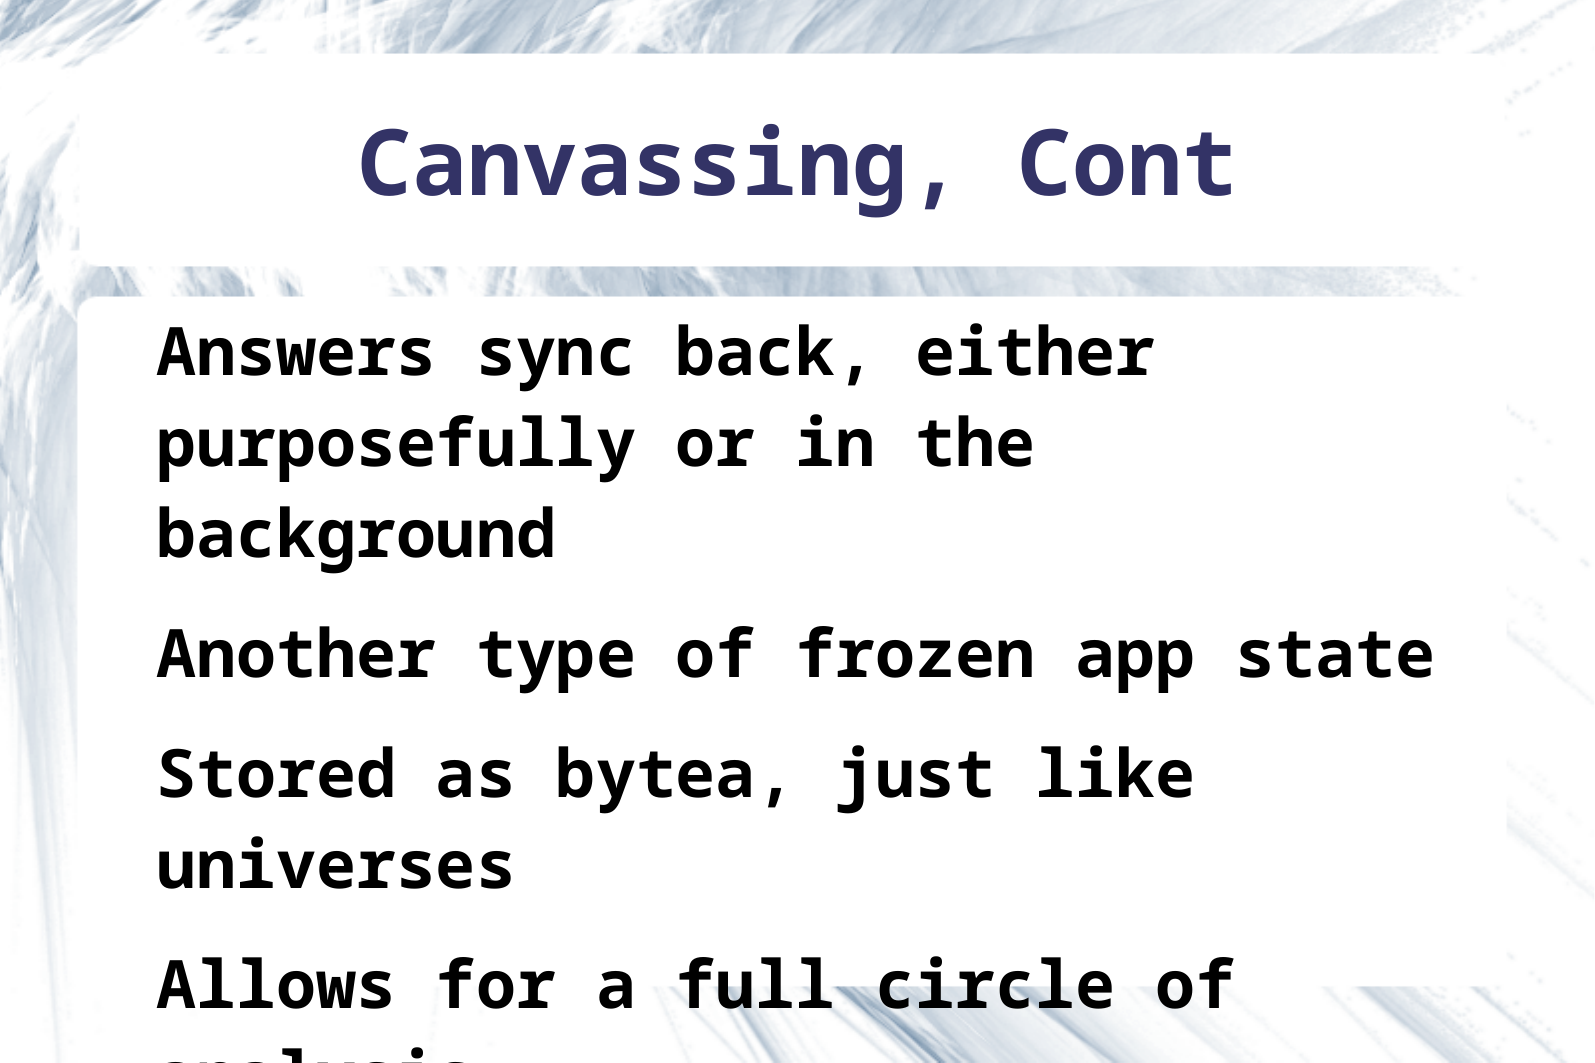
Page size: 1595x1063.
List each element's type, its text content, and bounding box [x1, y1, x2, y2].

list Answers sync back, either purposefully or in the background Another type of frozen app state Stored as bytea, just like universes Allows for a full circle of analysis [85, 304, 1471, 1060]
title Canvassing, Cont [79, 62, 1515, 259]
picture [0, 0, 1595, 1063]
